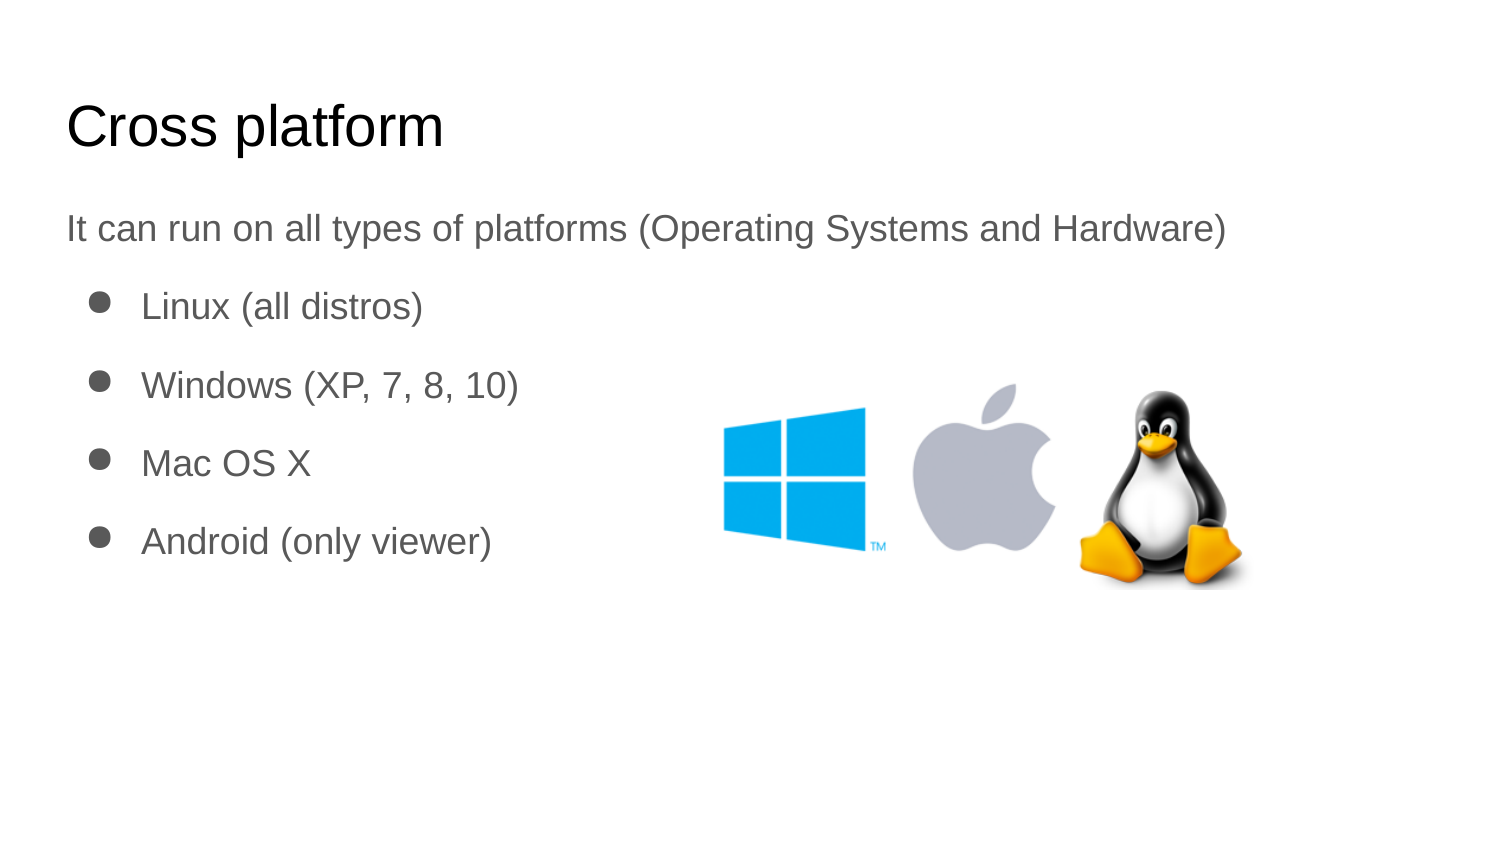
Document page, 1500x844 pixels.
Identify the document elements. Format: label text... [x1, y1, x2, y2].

picture [709, 365, 1254, 590]
title Cross platform [51, 72, 1449, 167]
list It can run on all types of platforms (Operating Systems and Hardware) Linux (all distros) Windows (XP, 7, 8, 10) Mac OS X Android (only viewer) [51, 189, 1449, 750]
